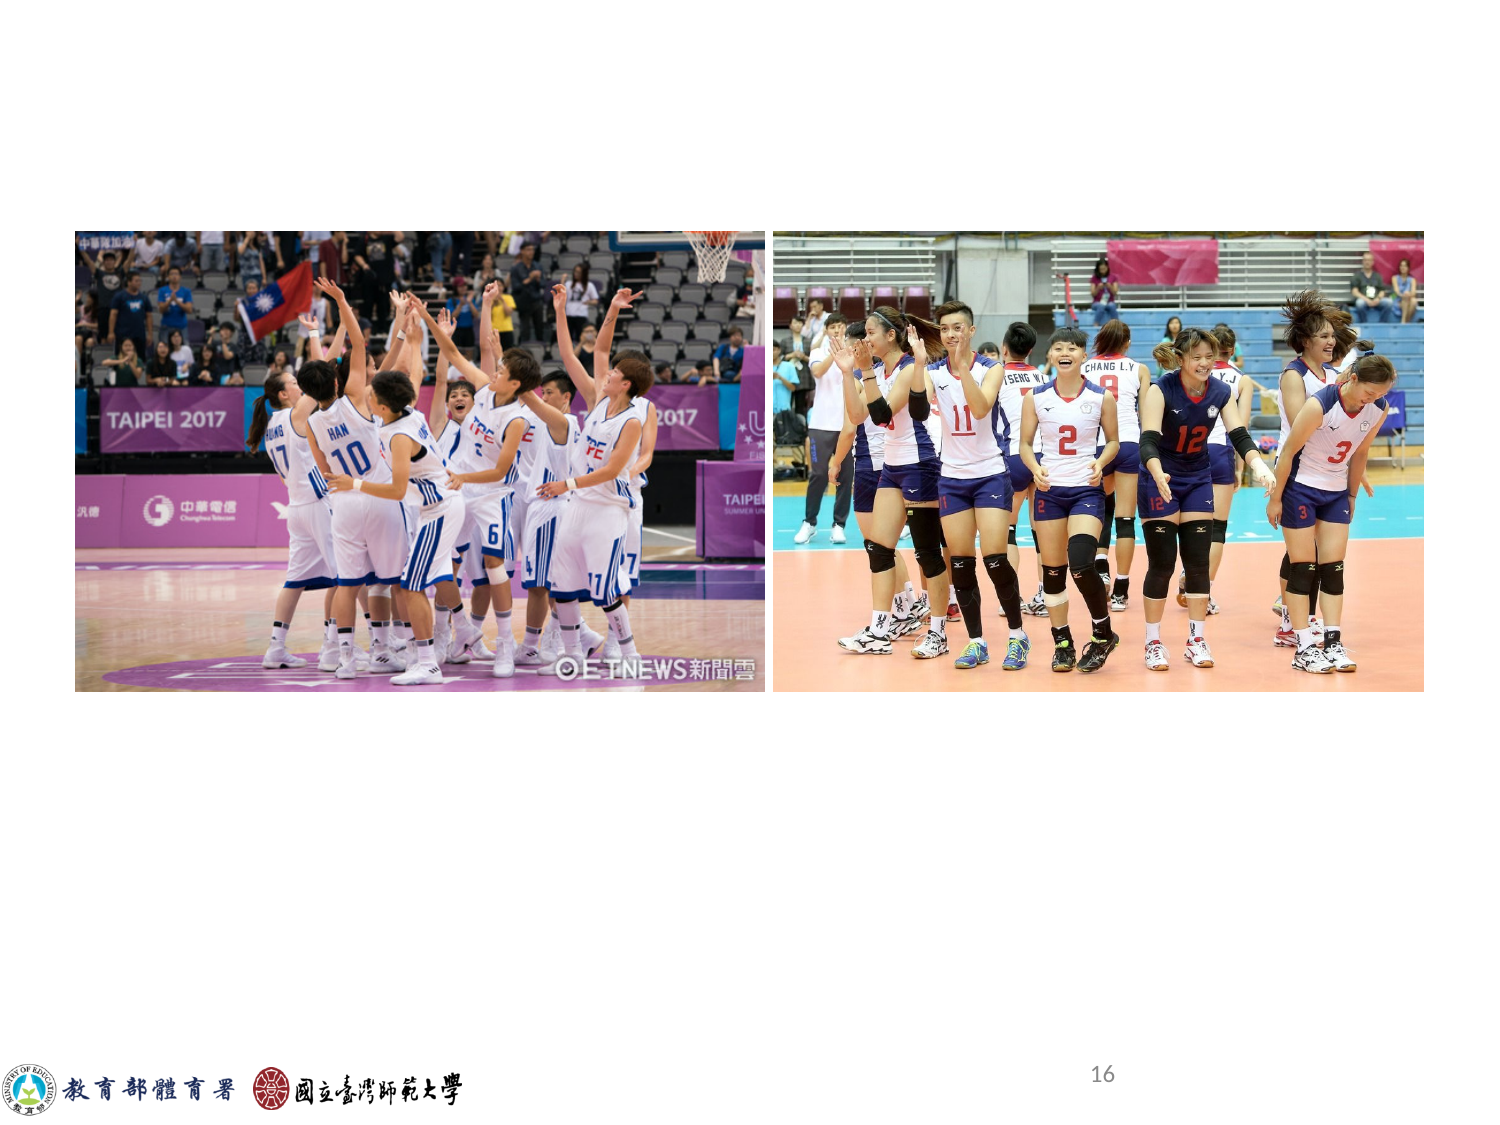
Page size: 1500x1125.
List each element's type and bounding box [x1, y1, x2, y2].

text_box [1074, 1042, 1426, 1103]
picture [773, 231, 1424, 692]
picture [75, 231, 765, 692]
